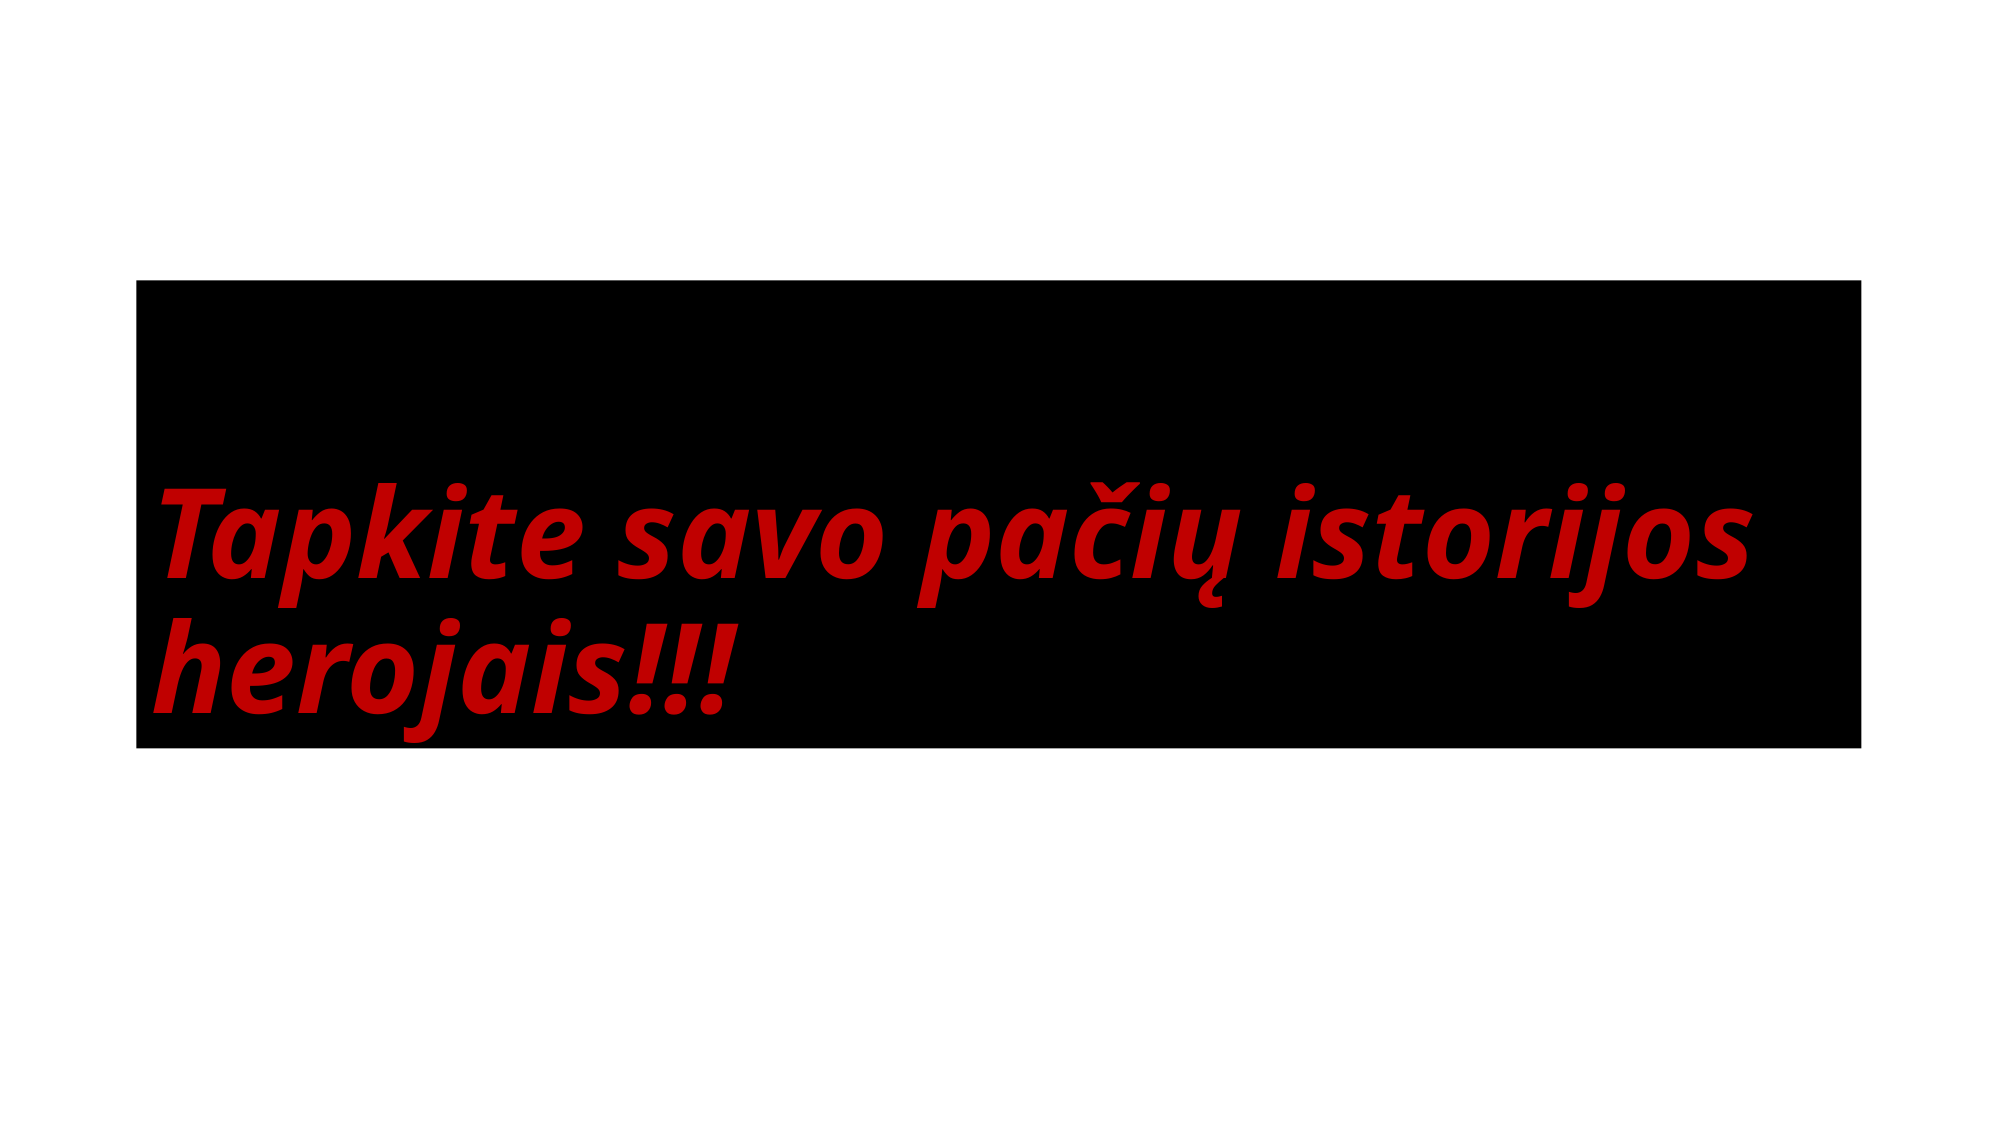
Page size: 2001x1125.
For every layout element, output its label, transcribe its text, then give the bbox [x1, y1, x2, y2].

title Tapkite savo pačių istorijos herojais!!! [53, 280, 1966, 618]
